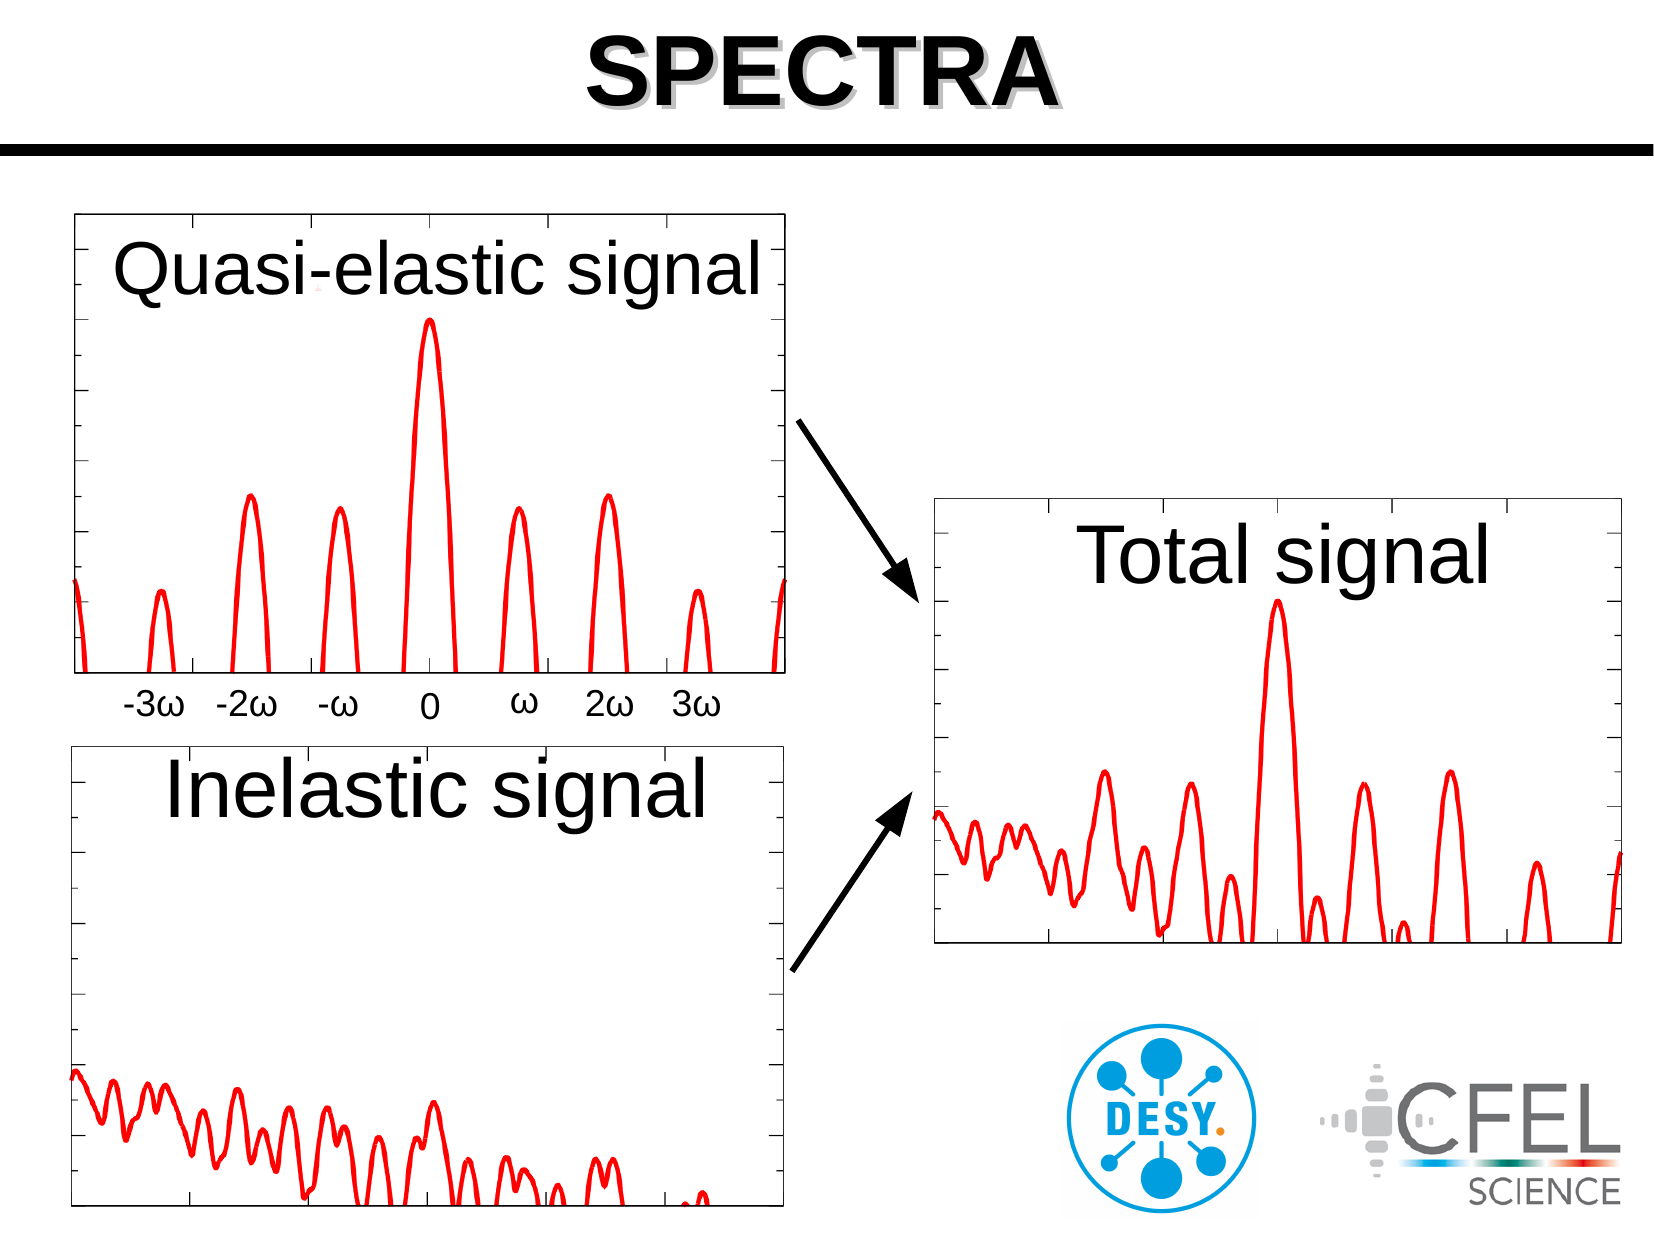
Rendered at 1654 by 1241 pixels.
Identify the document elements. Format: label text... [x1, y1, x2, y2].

text_box -3ω [108, 675, 200, 774]
text_box 3ω [656, 675, 747, 774]
text_box Inelastic signal [82, 734, 791, 843]
text_box [70, 210, 789, 675]
picture [930, 494, 1626, 946]
title SPECTRA [0, 0, 1654, 151]
text_box 0 [408, 678, 451, 736]
text_box ω [495, 672, 556, 730]
picture [65, 740, 790, 1211]
text_box Total signal [1014, 501, 1555, 610]
picture [1062, 1019, 1261, 1218]
text_box 2ω [570, 675, 656, 774]
text_box -ω [302, 675, 408, 774]
text_box -2ω [200, 675, 302, 774]
text_box Quasi-elastic signal [83, 218, 793, 327]
picture [1320, 1064, 1621, 1213]
